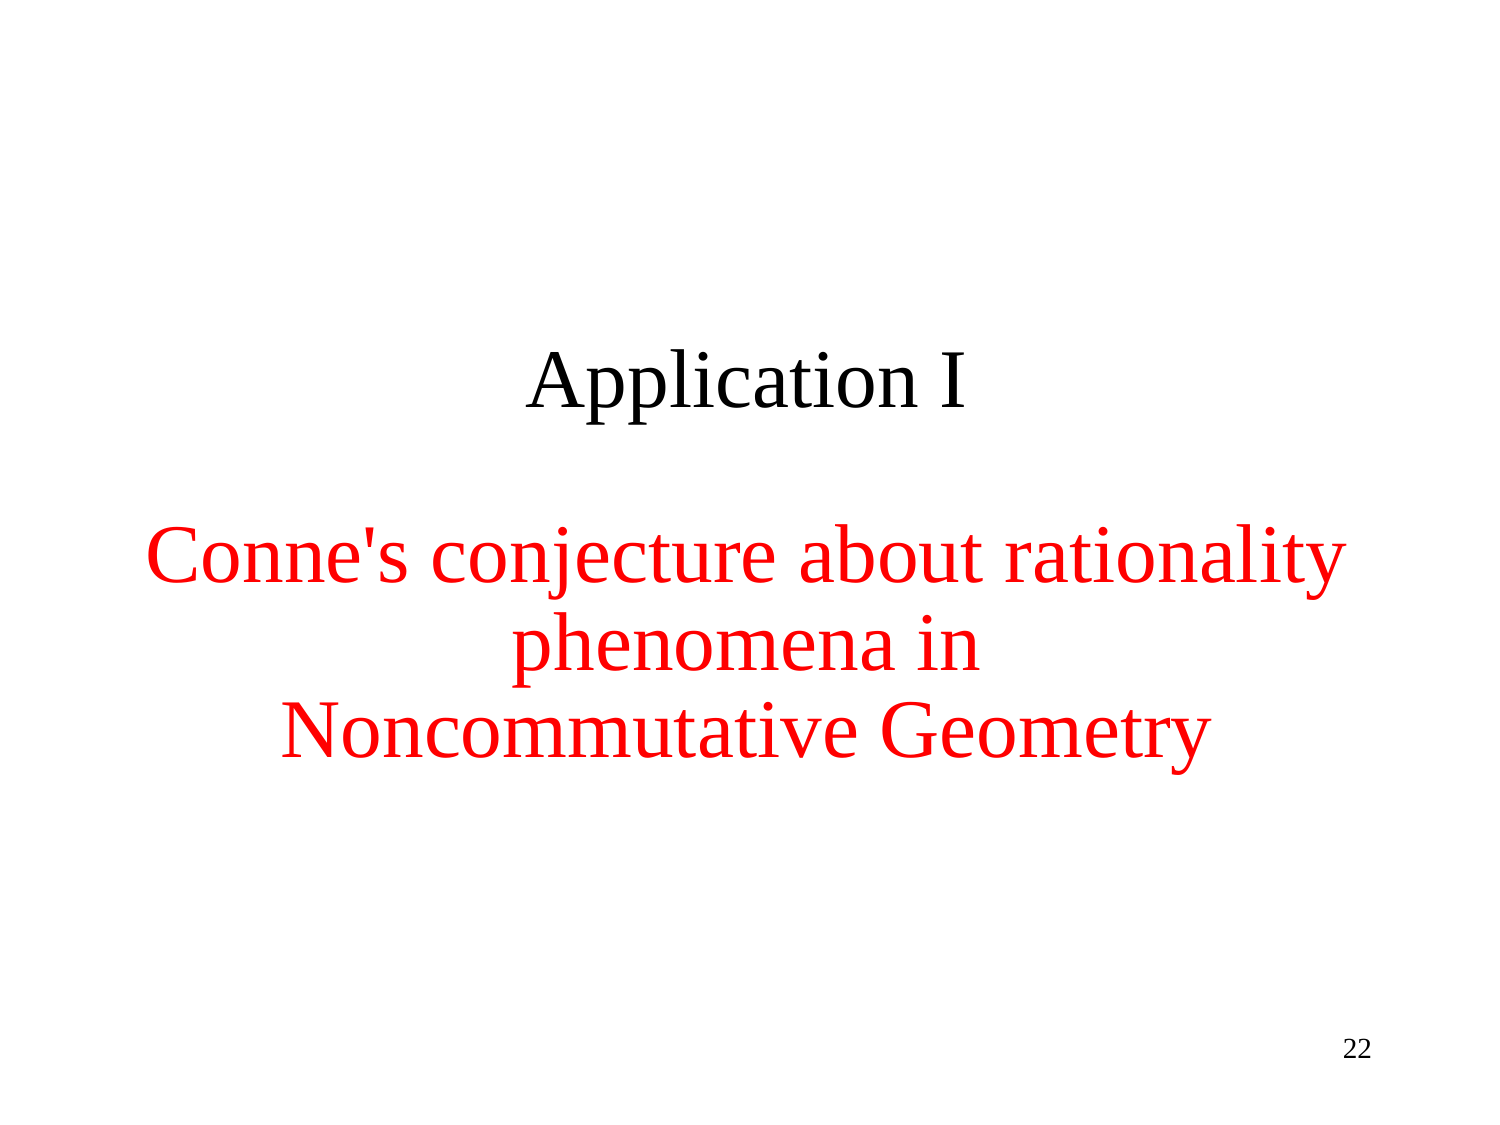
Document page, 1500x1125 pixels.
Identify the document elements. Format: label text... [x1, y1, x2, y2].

text_box Application I Conne's conjecture about rationality phenomena in Noncommutative Geometry [112, 330, 1382, 788]
